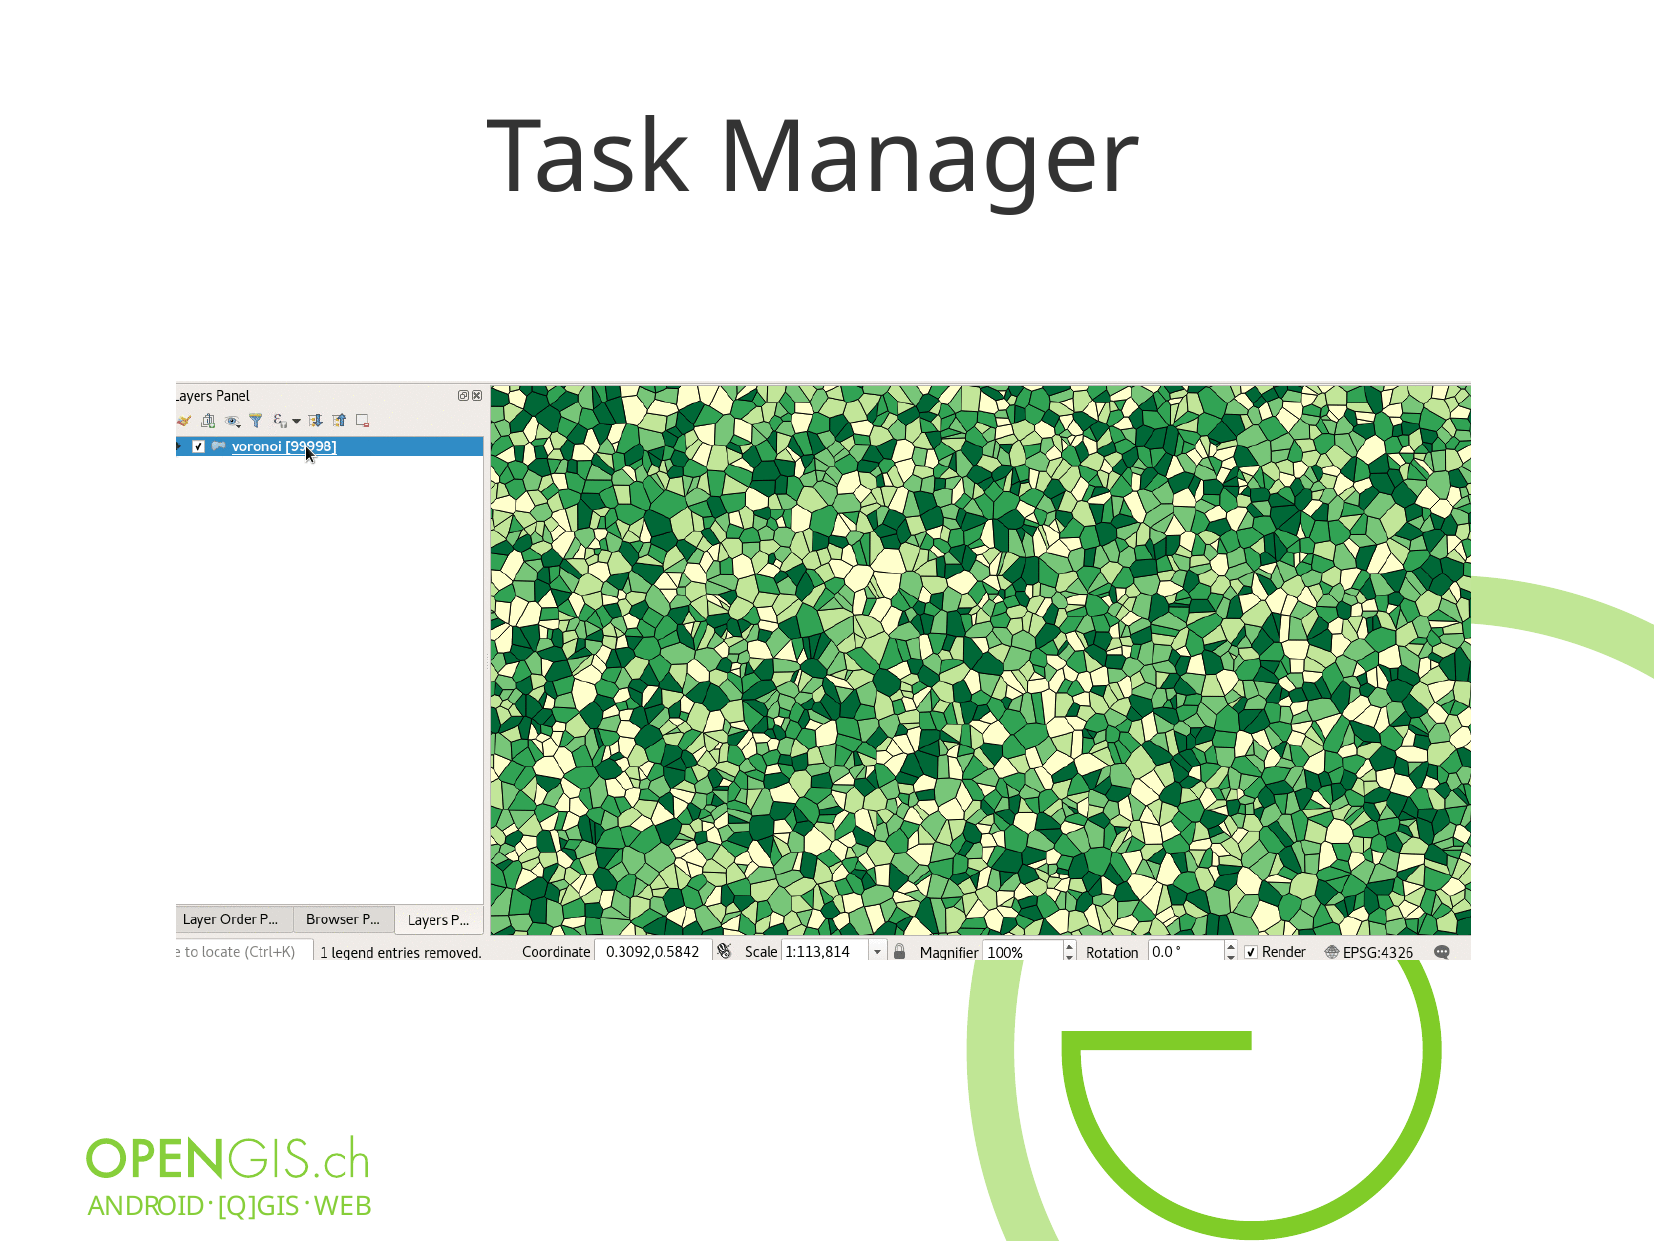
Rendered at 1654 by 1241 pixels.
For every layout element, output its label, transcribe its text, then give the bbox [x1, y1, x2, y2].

picture [176, 381, 1471, 961]
title Task Manager [82, 49, 1571, 257]
